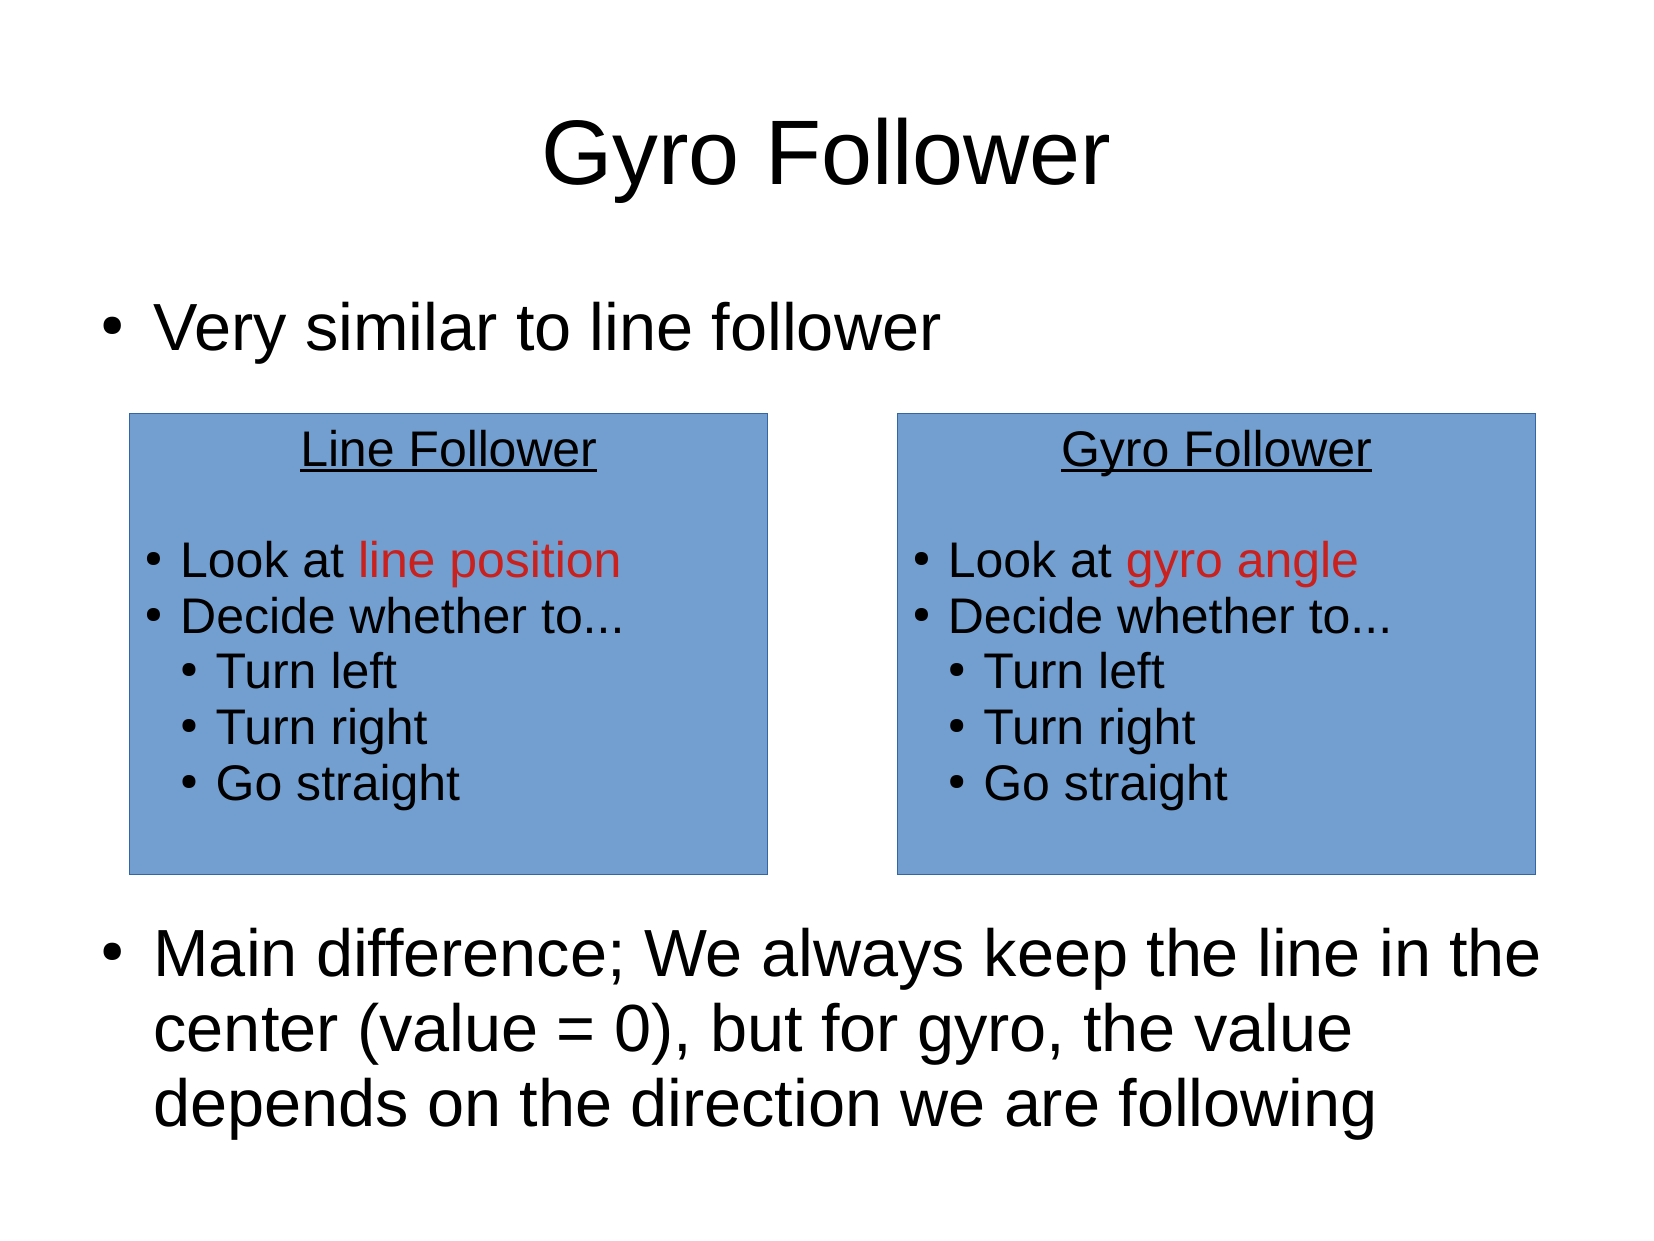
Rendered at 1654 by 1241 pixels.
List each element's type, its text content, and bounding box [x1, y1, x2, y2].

text_box Line Follower Look at line position Decide whether to... Turn left Turn right Go straight [129, 413, 768, 875]
title Gyro Follower [82, 49, 1571, 257]
text_box Gyro Follower Look at gyro angle Decide whether to... Turn left Turn right Go straight [897, 413, 1536, 875]
list Very similar to line follower Main difference; We always keep the line in the center (value = 0), but for gyro, the value depends on the direction we are following [82, 290, 1571, 1146]
